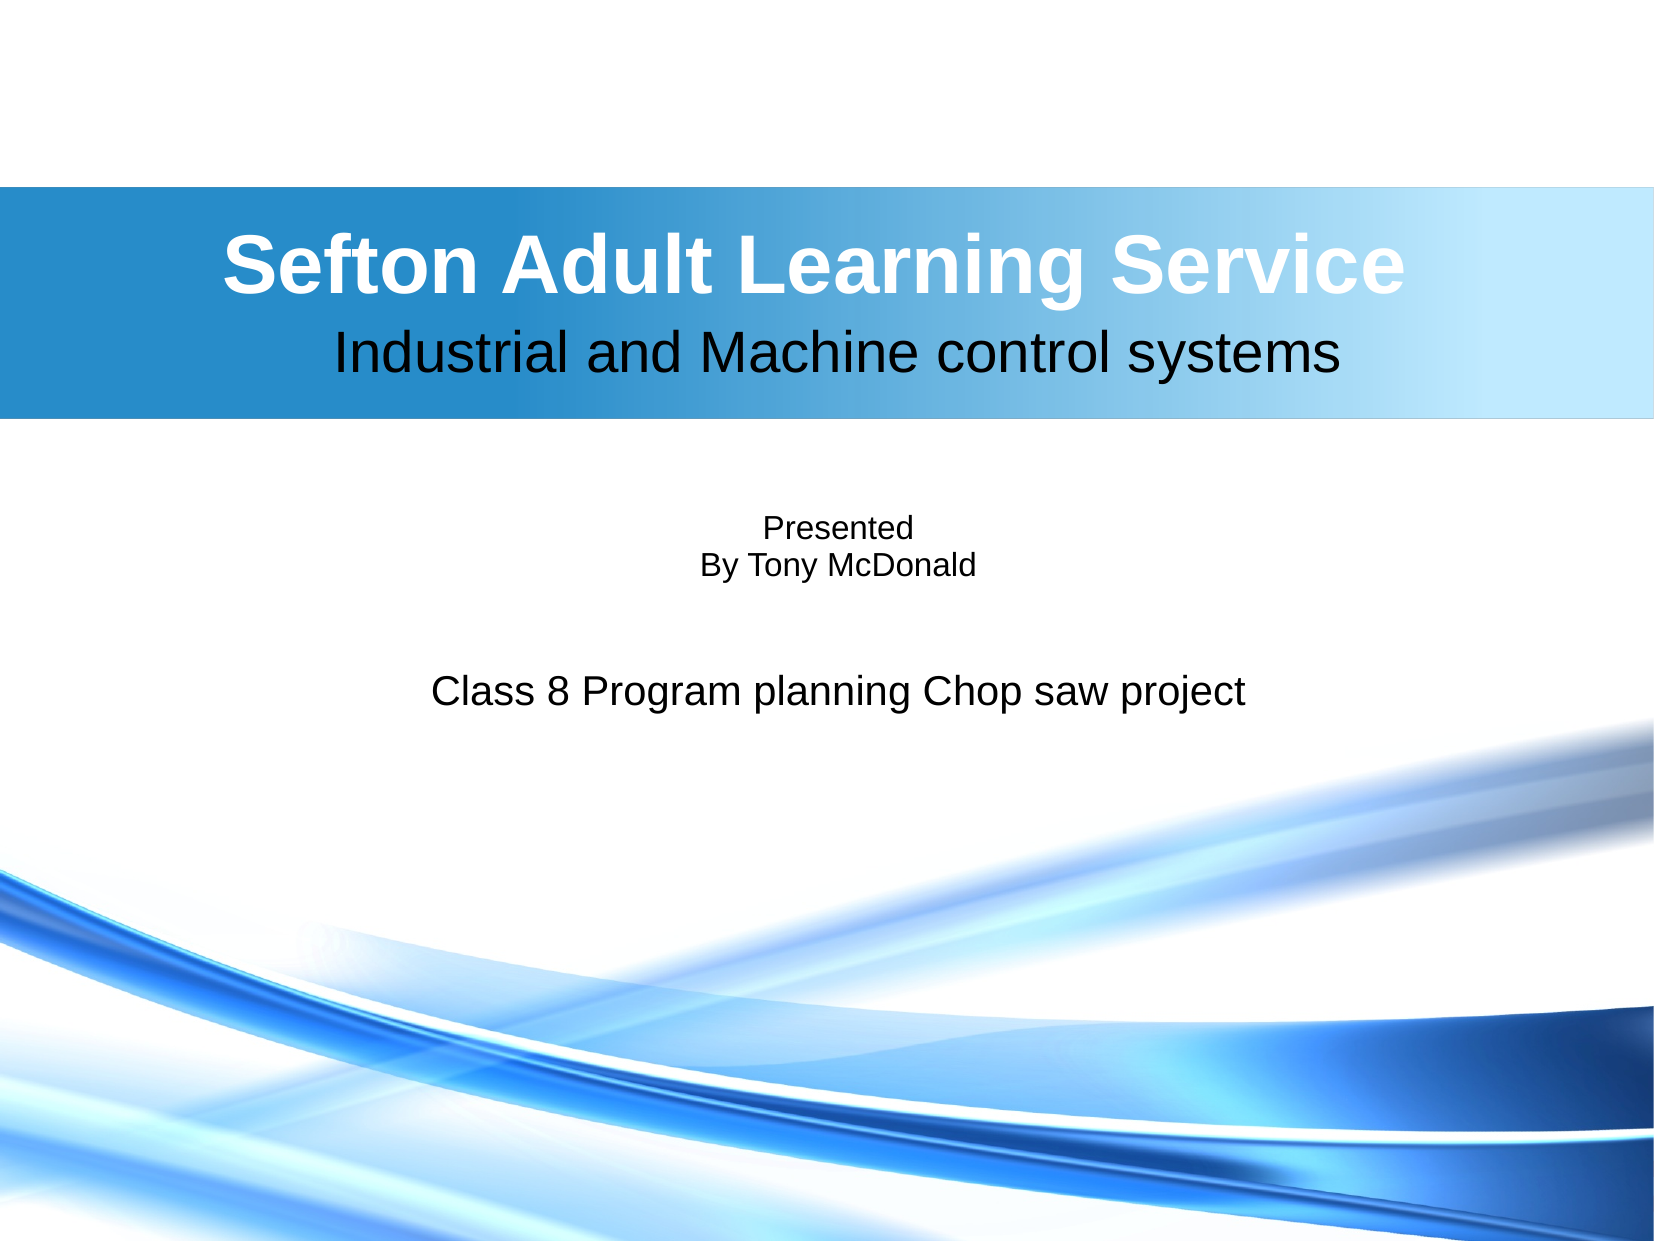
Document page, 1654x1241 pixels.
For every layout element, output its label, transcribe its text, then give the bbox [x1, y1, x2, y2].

picture [0, 0, 1654, 1241]
text_box Sefton Adult Learning Service [93, 187, 1536, 343]
text_box Presented By Tony McDonald Class 8 Program planning Chop saw project [248, 502, 1430, 910]
text_box Industrial and Machine control systems [93, 313, 1583, 390]
